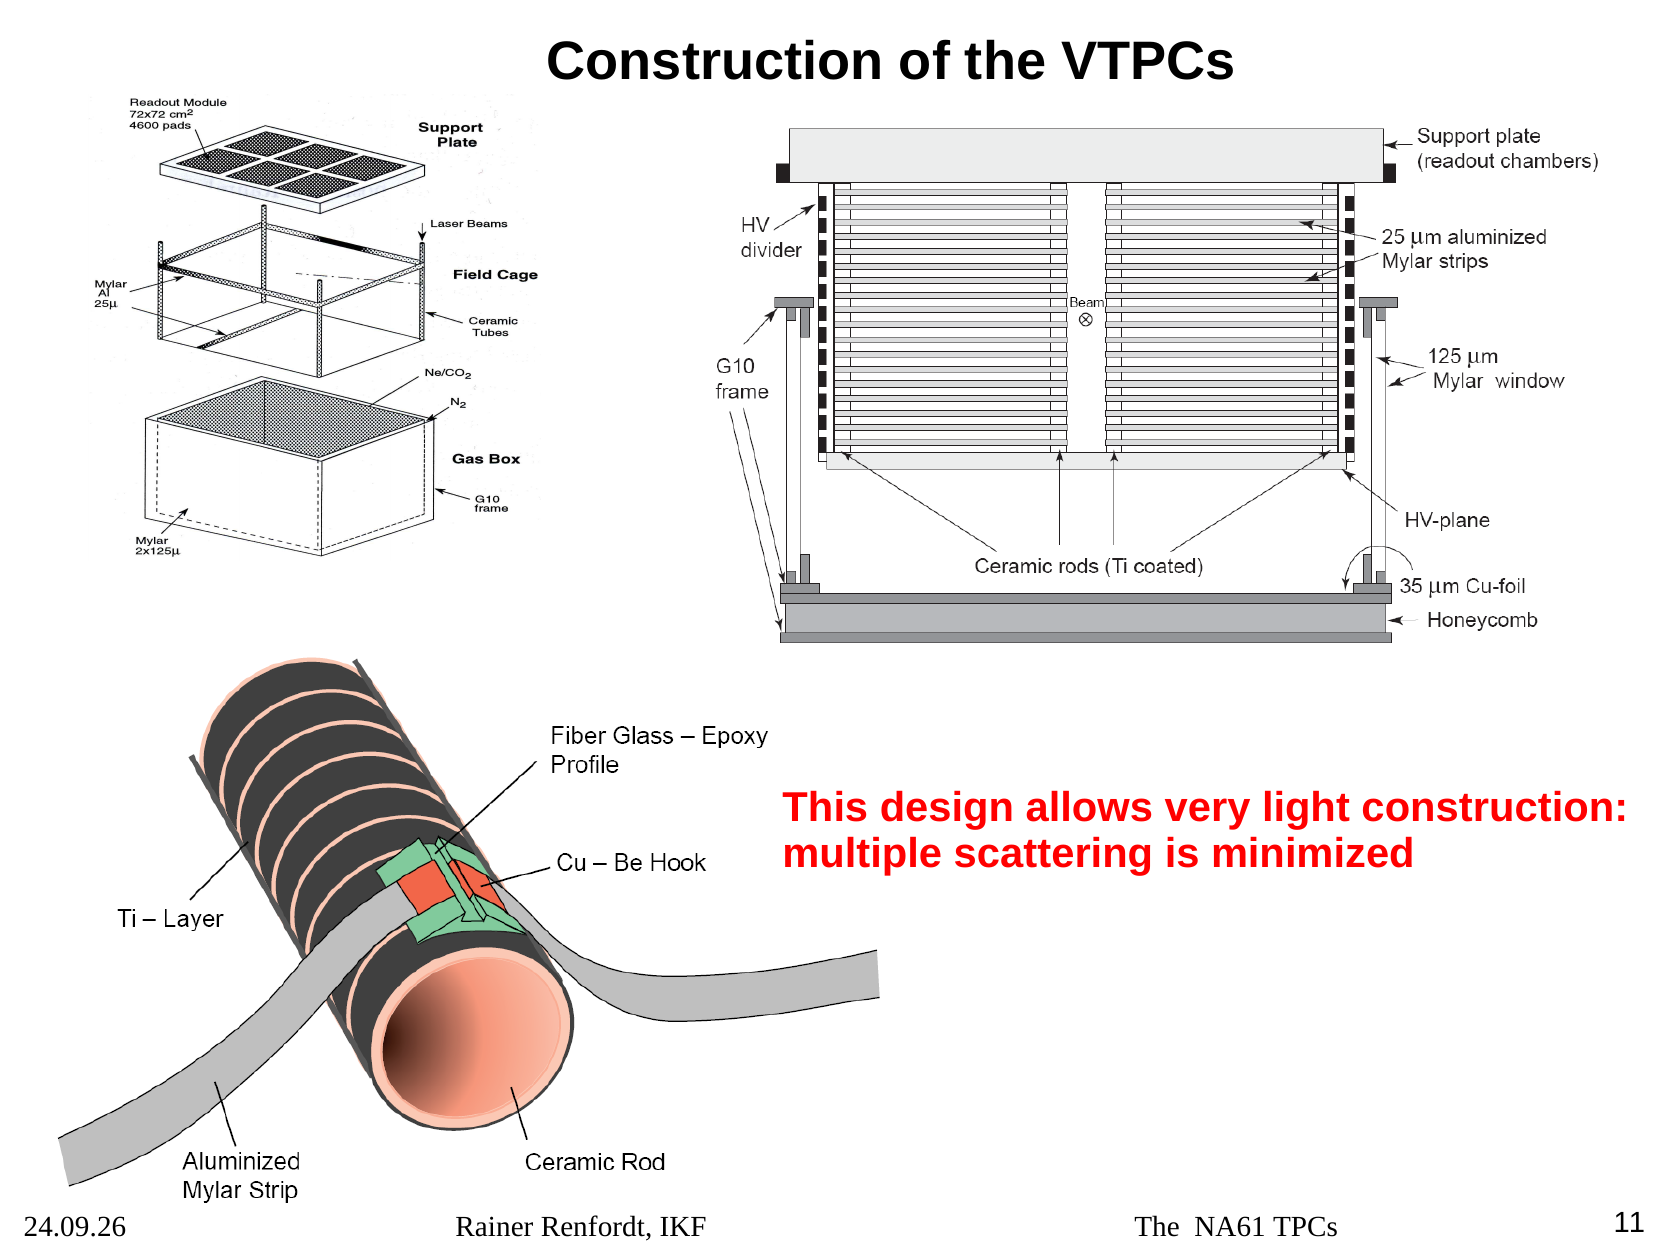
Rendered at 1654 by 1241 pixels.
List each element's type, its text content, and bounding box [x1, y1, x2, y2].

text_box Construction of the VTPCs [531, 22, 1253, 100]
picture [708, 118, 1601, 648]
picture [88, 94, 541, 562]
picture [49, 649, 886, 1212]
text_box This design allows very light construction: multiple scattering is minimized [767, 776, 1644, 886]
